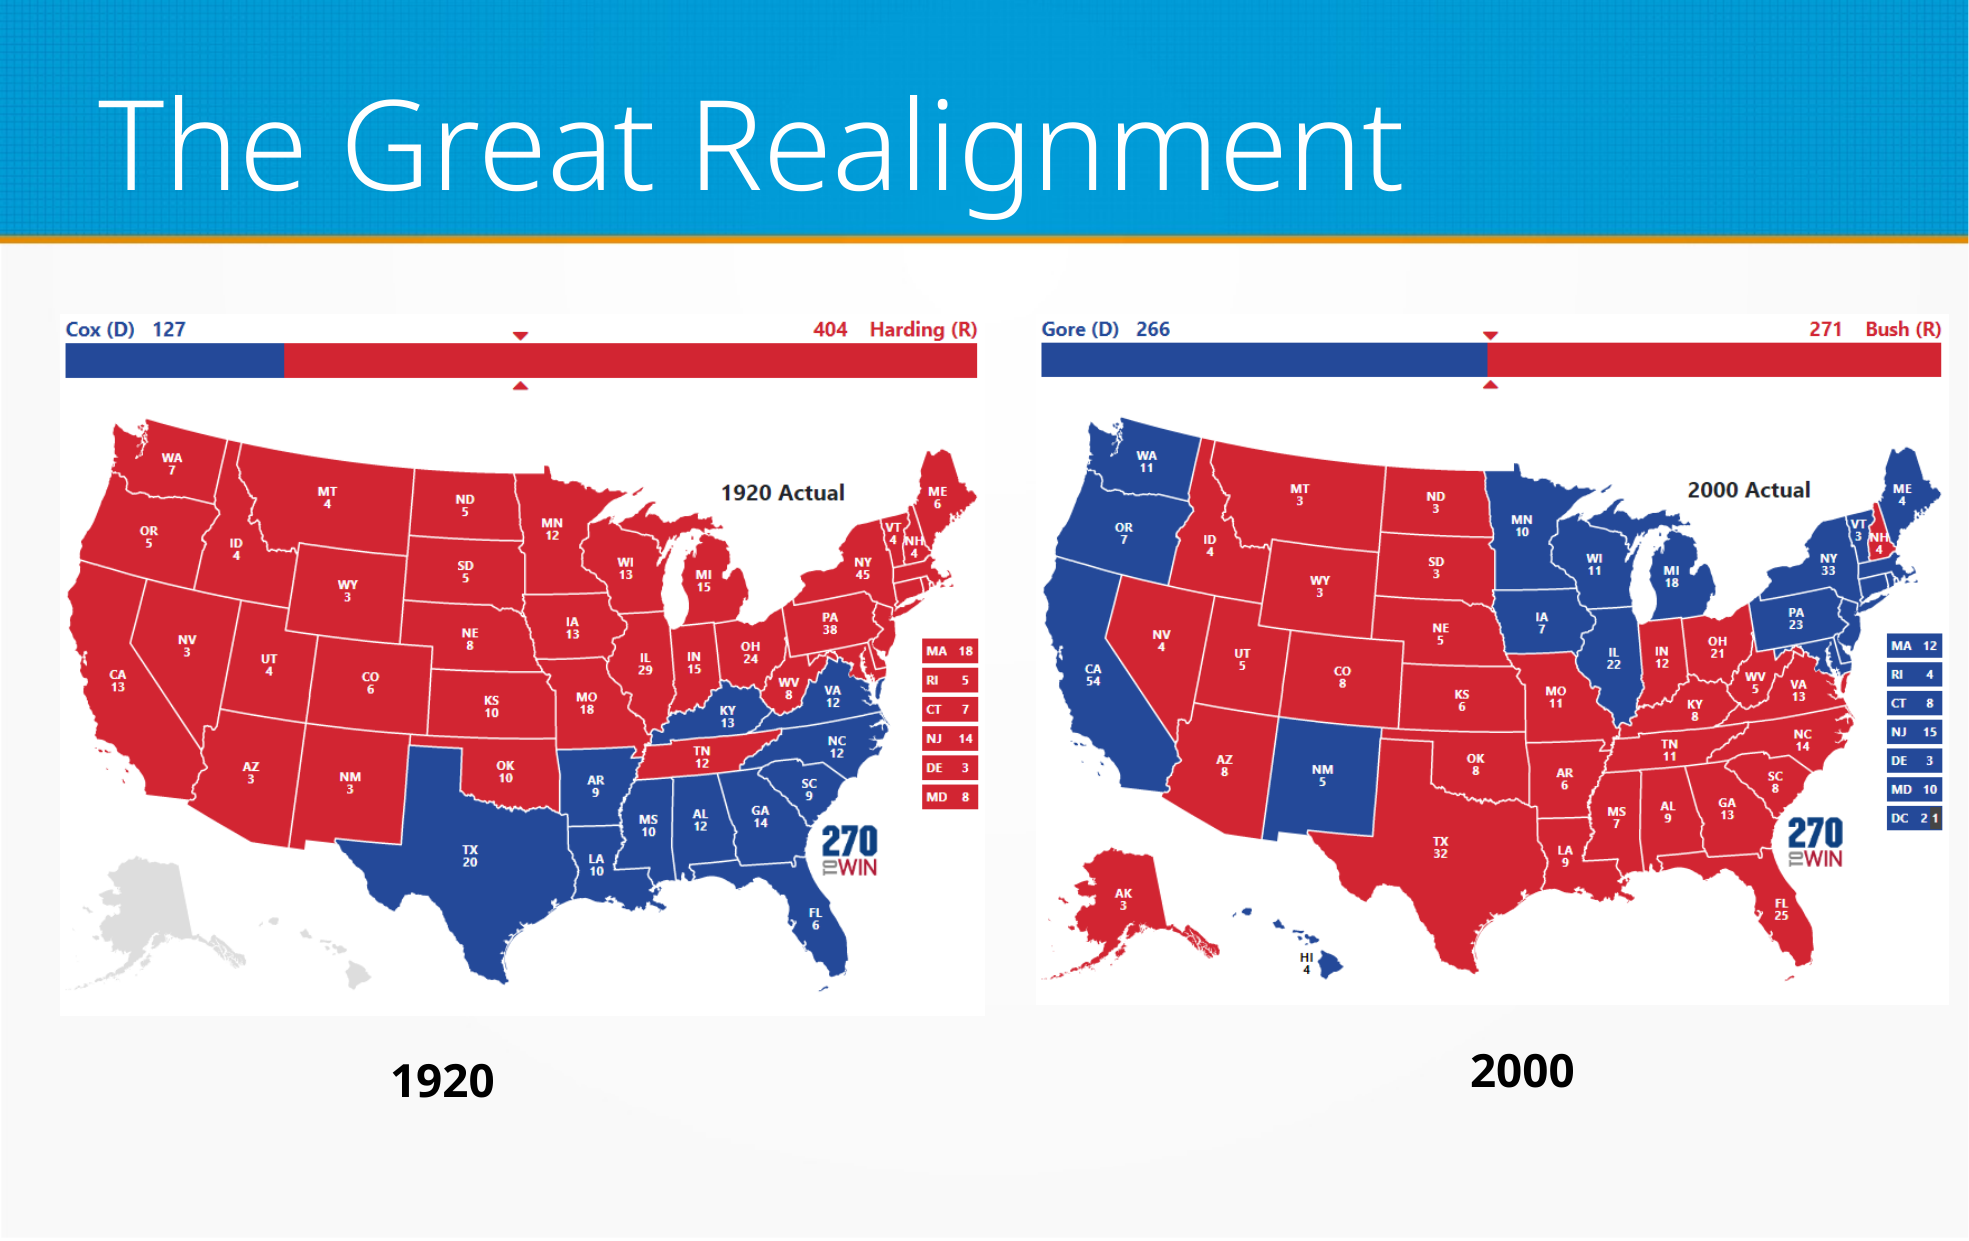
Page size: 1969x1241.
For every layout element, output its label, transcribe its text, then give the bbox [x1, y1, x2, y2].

picture [0, 233, 1969, 1241]
title The Great Realignment [98, 19, 1870, 227]
text_box 1920 [135, 1045, 751, 1115]
text_box 2000 [1215, 1035, 1831, 1105]
